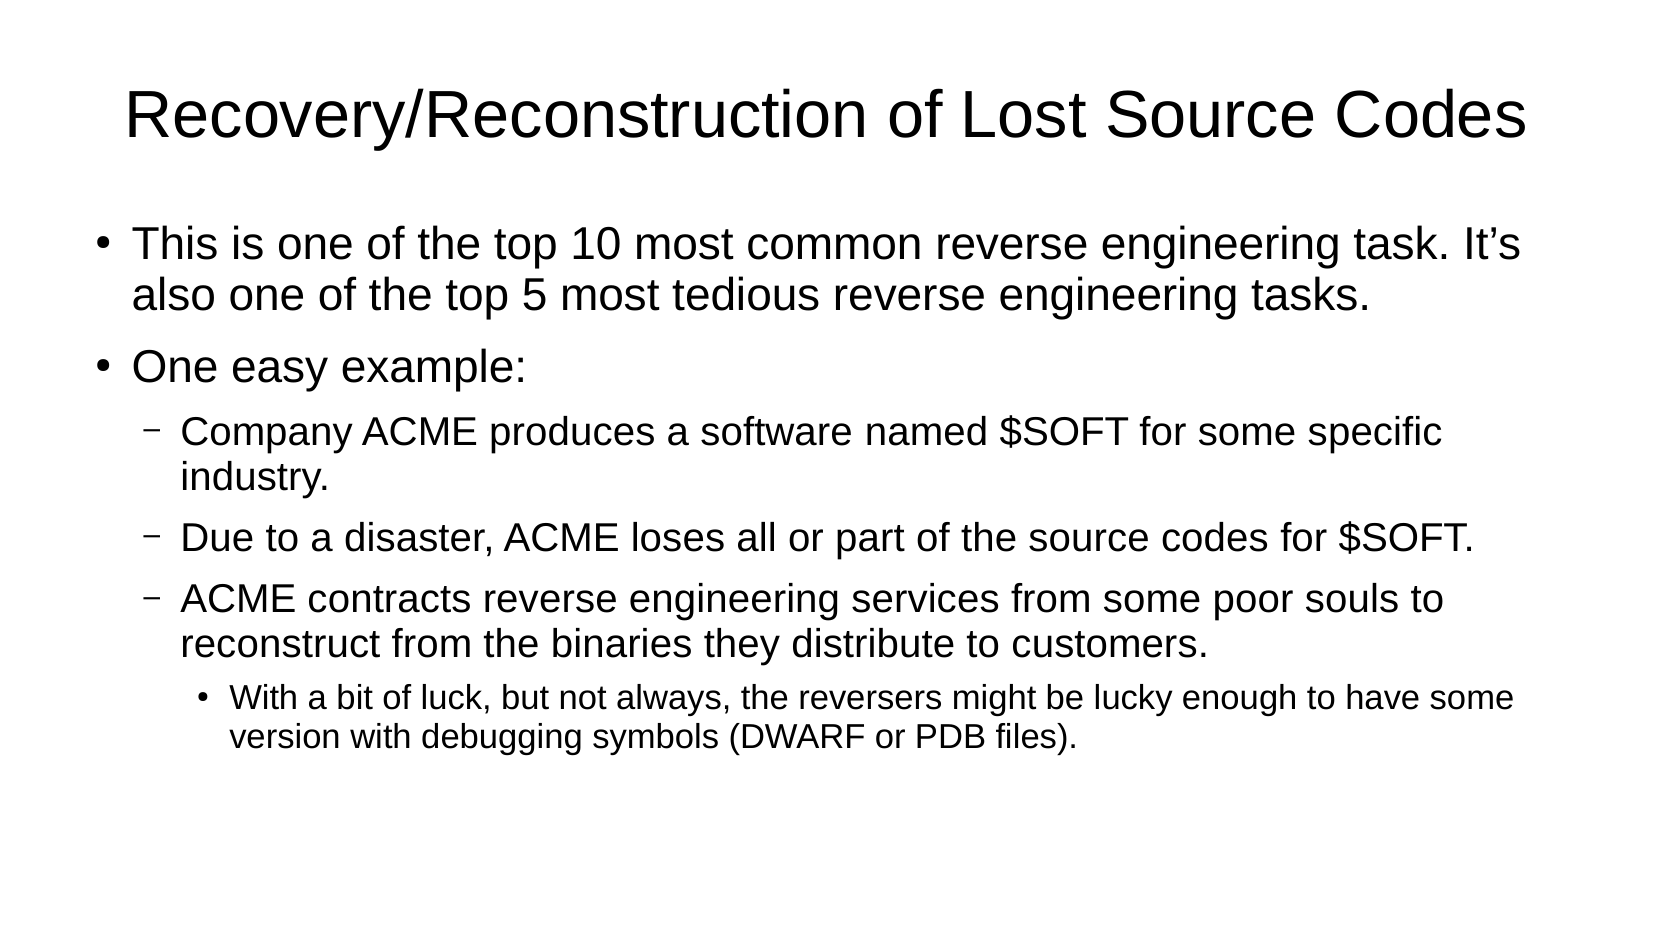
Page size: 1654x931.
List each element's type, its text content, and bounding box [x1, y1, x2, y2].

title Recovery/Reconstruction of Lost Source Codes [82, 37, 1571, 193]
list This is one of the top 10 most common reverse engineering task. It’s also one of the top 5 most tedious reverse engineering tasks. One easy example: Company ACME produces a software named $SOFT for some specific industry. Due to a disaster, ACME loses all or part of the source codes for $SOFT. ACME contracts reverse engineering services from some poor souls to reconstruct from the binaries they distribute to customers. With a bit of luck, but not always, the reversers might be lucky enough to have some version with debugging symbols (DWARF or PDB files). [82, 217, 1571, 758]
